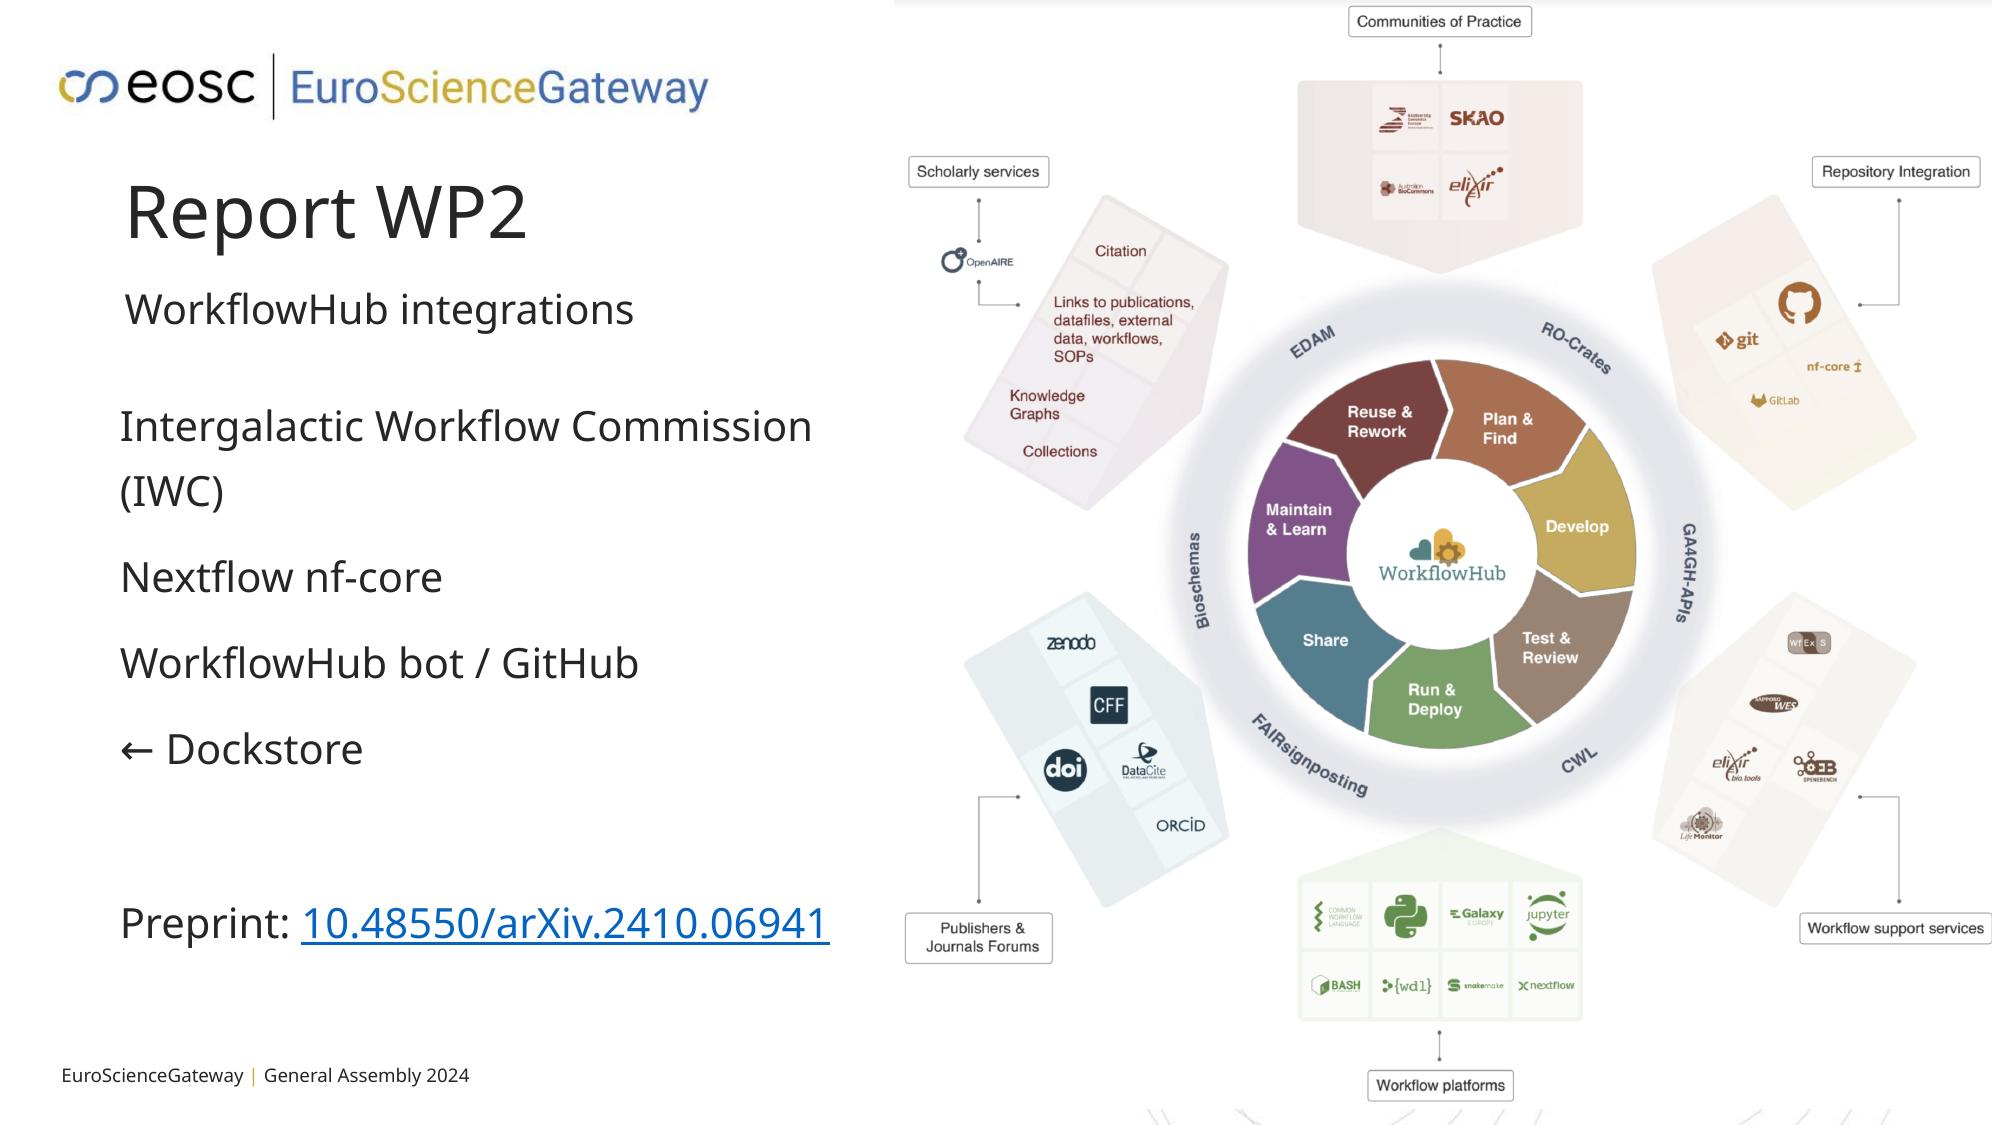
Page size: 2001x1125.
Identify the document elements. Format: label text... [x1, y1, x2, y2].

list WorkflowHub integrations [109, 281, 894, 342]
picture [0, 0, 2000, 1125]
title Report WP2 [109, 165, 894, 265]
list Intergalactic Workflow Commission (IWC) Nextflow nf-core WorkflowHub bot / GitHub ← Dockstore Preprint: 10.48550/arXiv.2410.06941 [29, 377, 894, 987]
